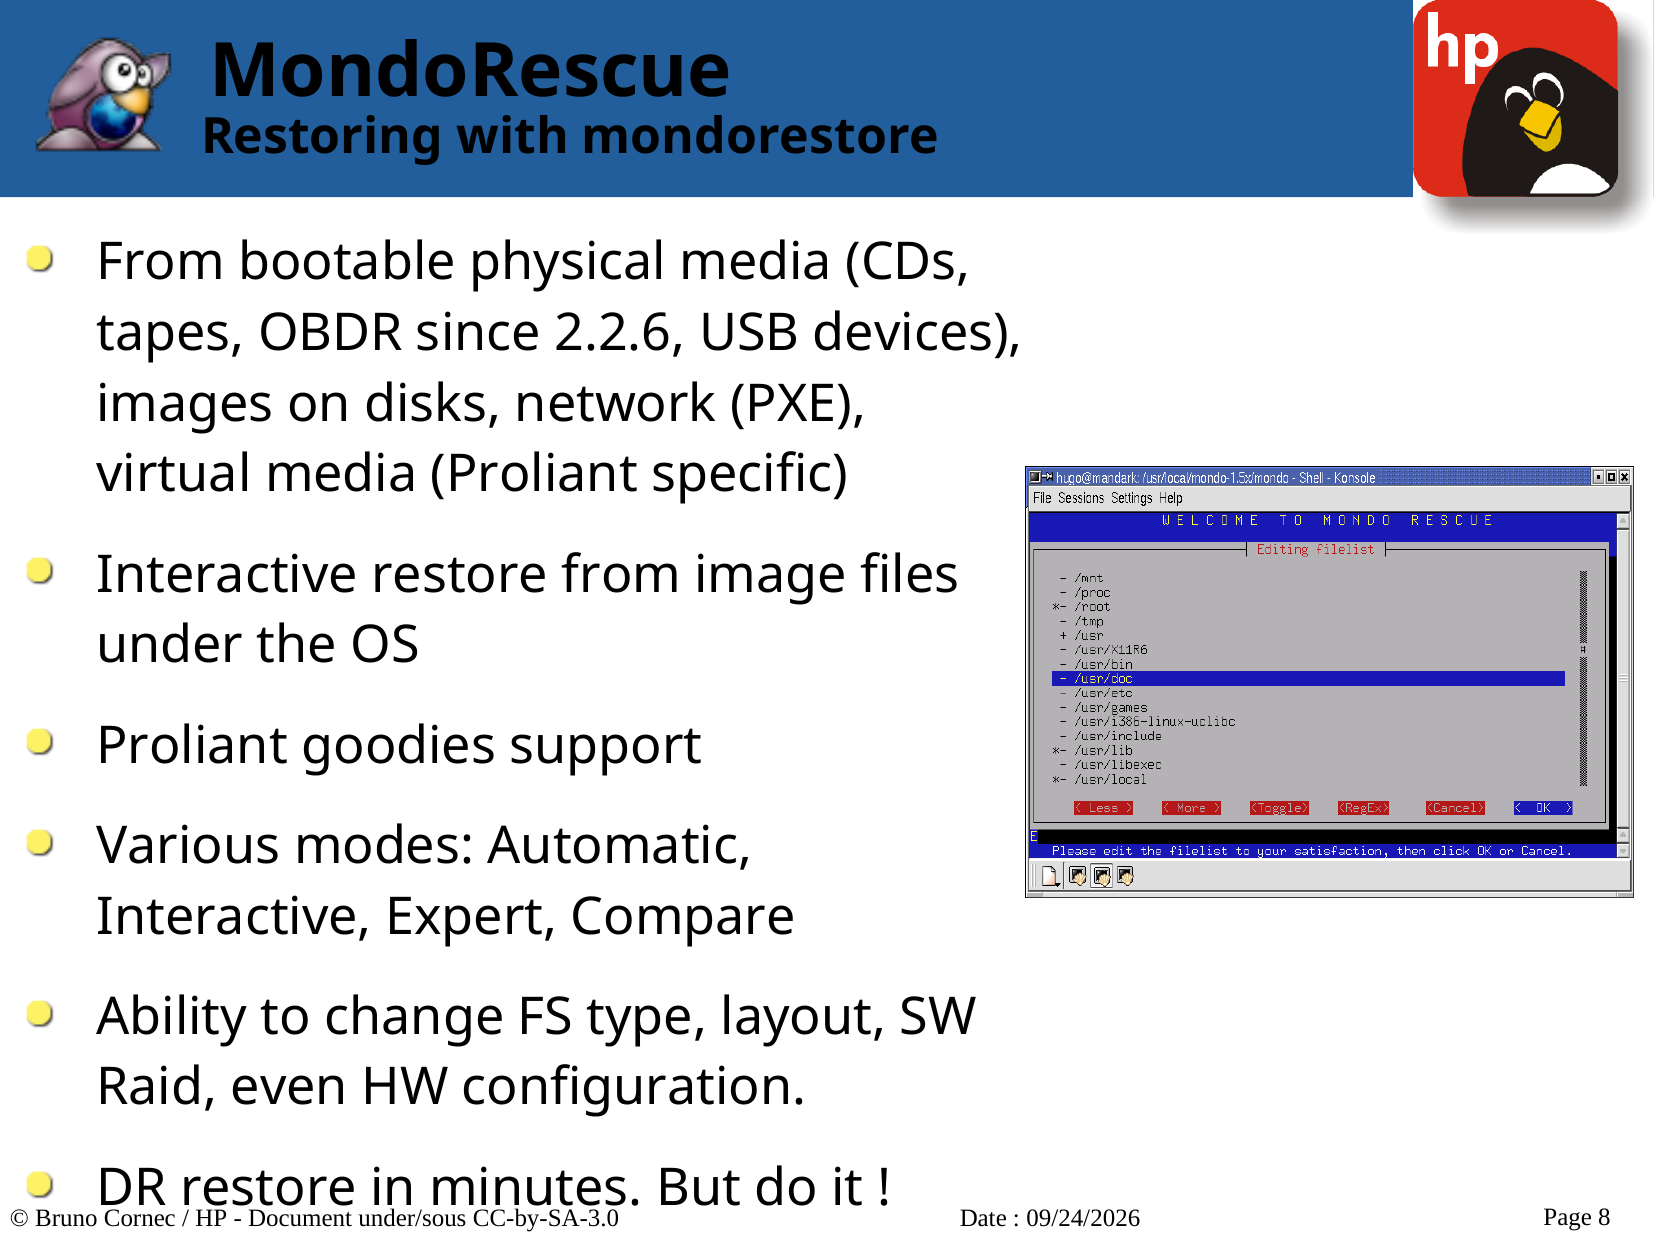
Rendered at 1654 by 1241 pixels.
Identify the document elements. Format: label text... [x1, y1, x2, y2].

picture [1413, 0, 1654, 235]
title Restoring with mondorestore [201, 32, 1190, 241]
picture [1025, 466, 1634, 898]
picture [0, 0, 211, 199]
list From bootable physical media (CDs, tapes, OBDR since 2.2.6, USB devices), images on disks, network (PXE), virtual media (Proliant specific) Interactive restore from image files under the OS Proliant goodies support Various modes: Automatic, Interactive, Expert, Compare Ability to change FS type, layout, SW Raid, even HW configuration. DR restore in minutes. But do it ! [13, 223, 1032, 1226]
